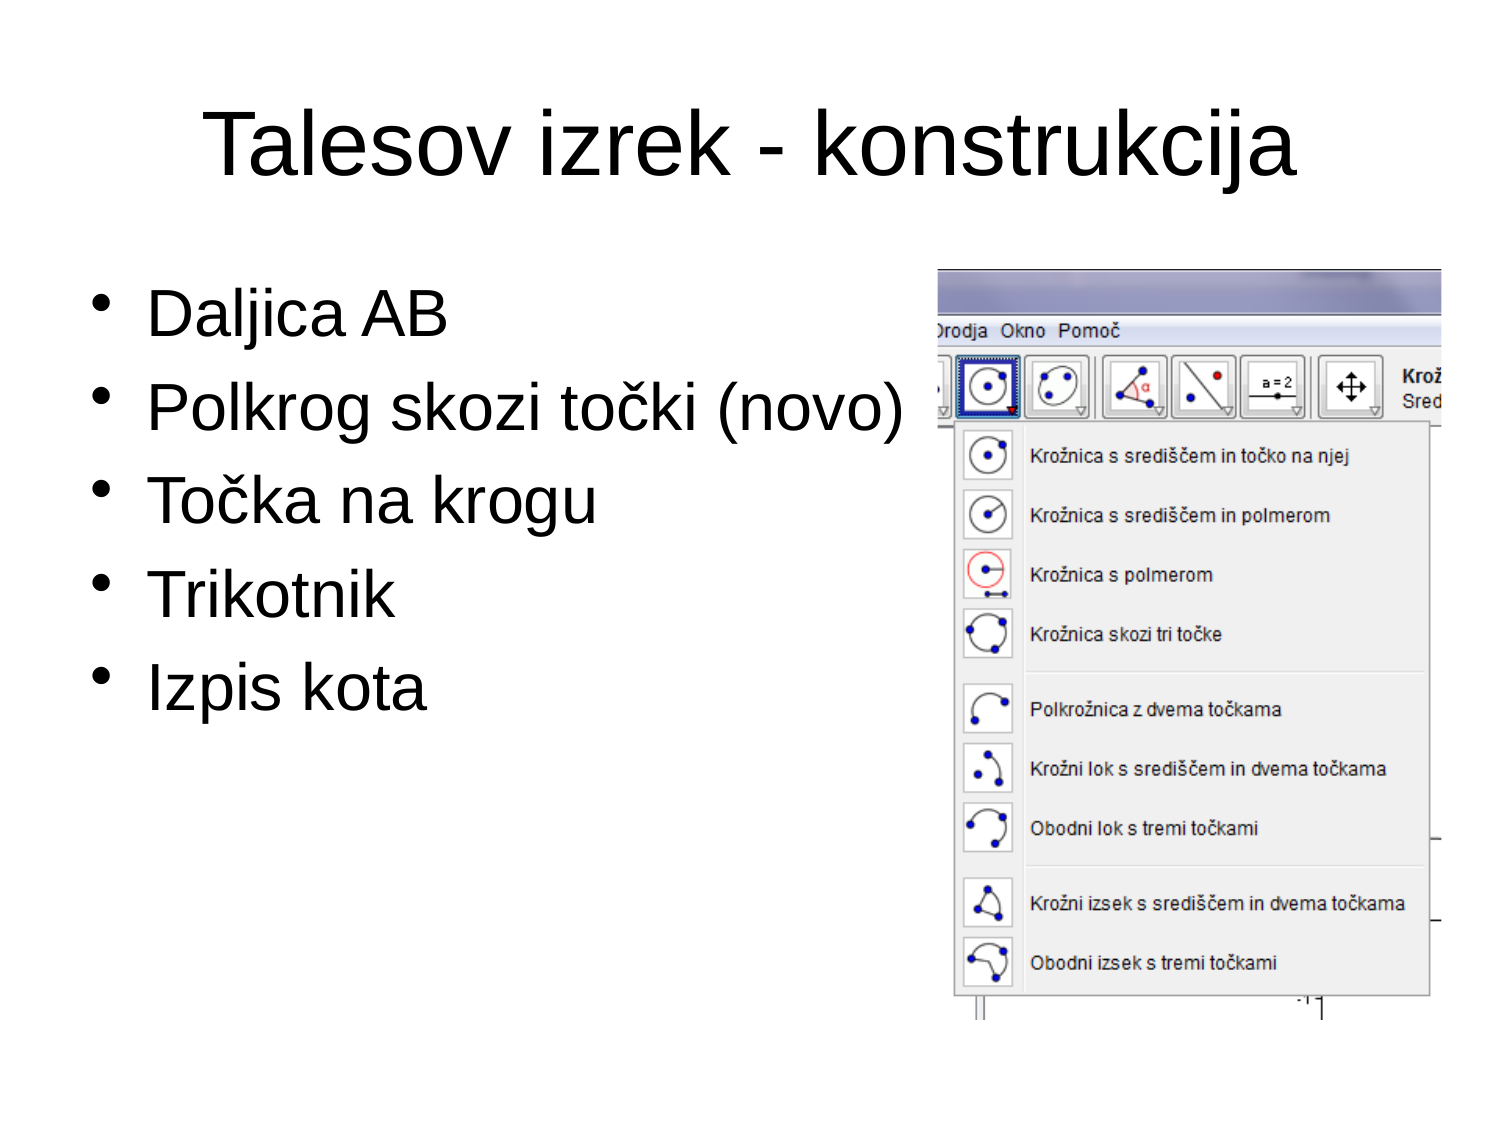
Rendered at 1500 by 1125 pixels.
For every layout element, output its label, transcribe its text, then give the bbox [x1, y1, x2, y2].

list Daljica AB Polkrog skozi točki (novo) Točka na krogu Trikotnik Izpis kota [75, 262, 1425, 1005]
picture [937, 269, 1442, 1020]
title Talesov izrek - konstrukcija [75, 45, 1425, 233]
